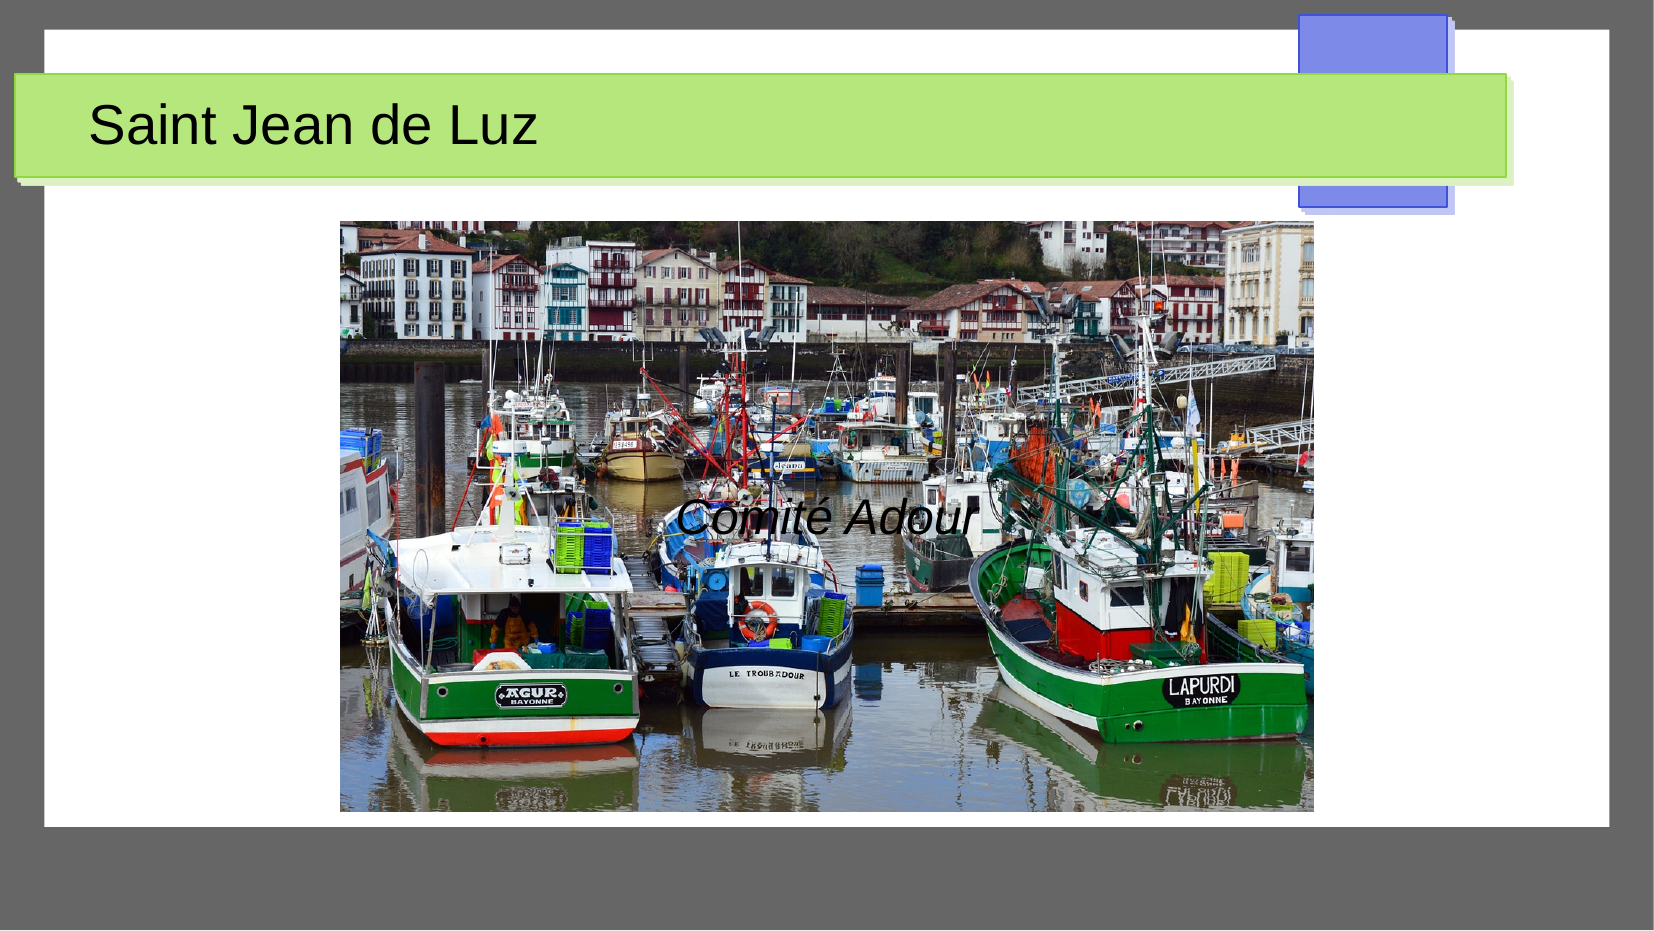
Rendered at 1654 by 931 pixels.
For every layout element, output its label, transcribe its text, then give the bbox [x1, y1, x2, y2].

title Saint Jean de Luz [88, 73, 1506, 178]
picture [340, 221, 1314, 813]
